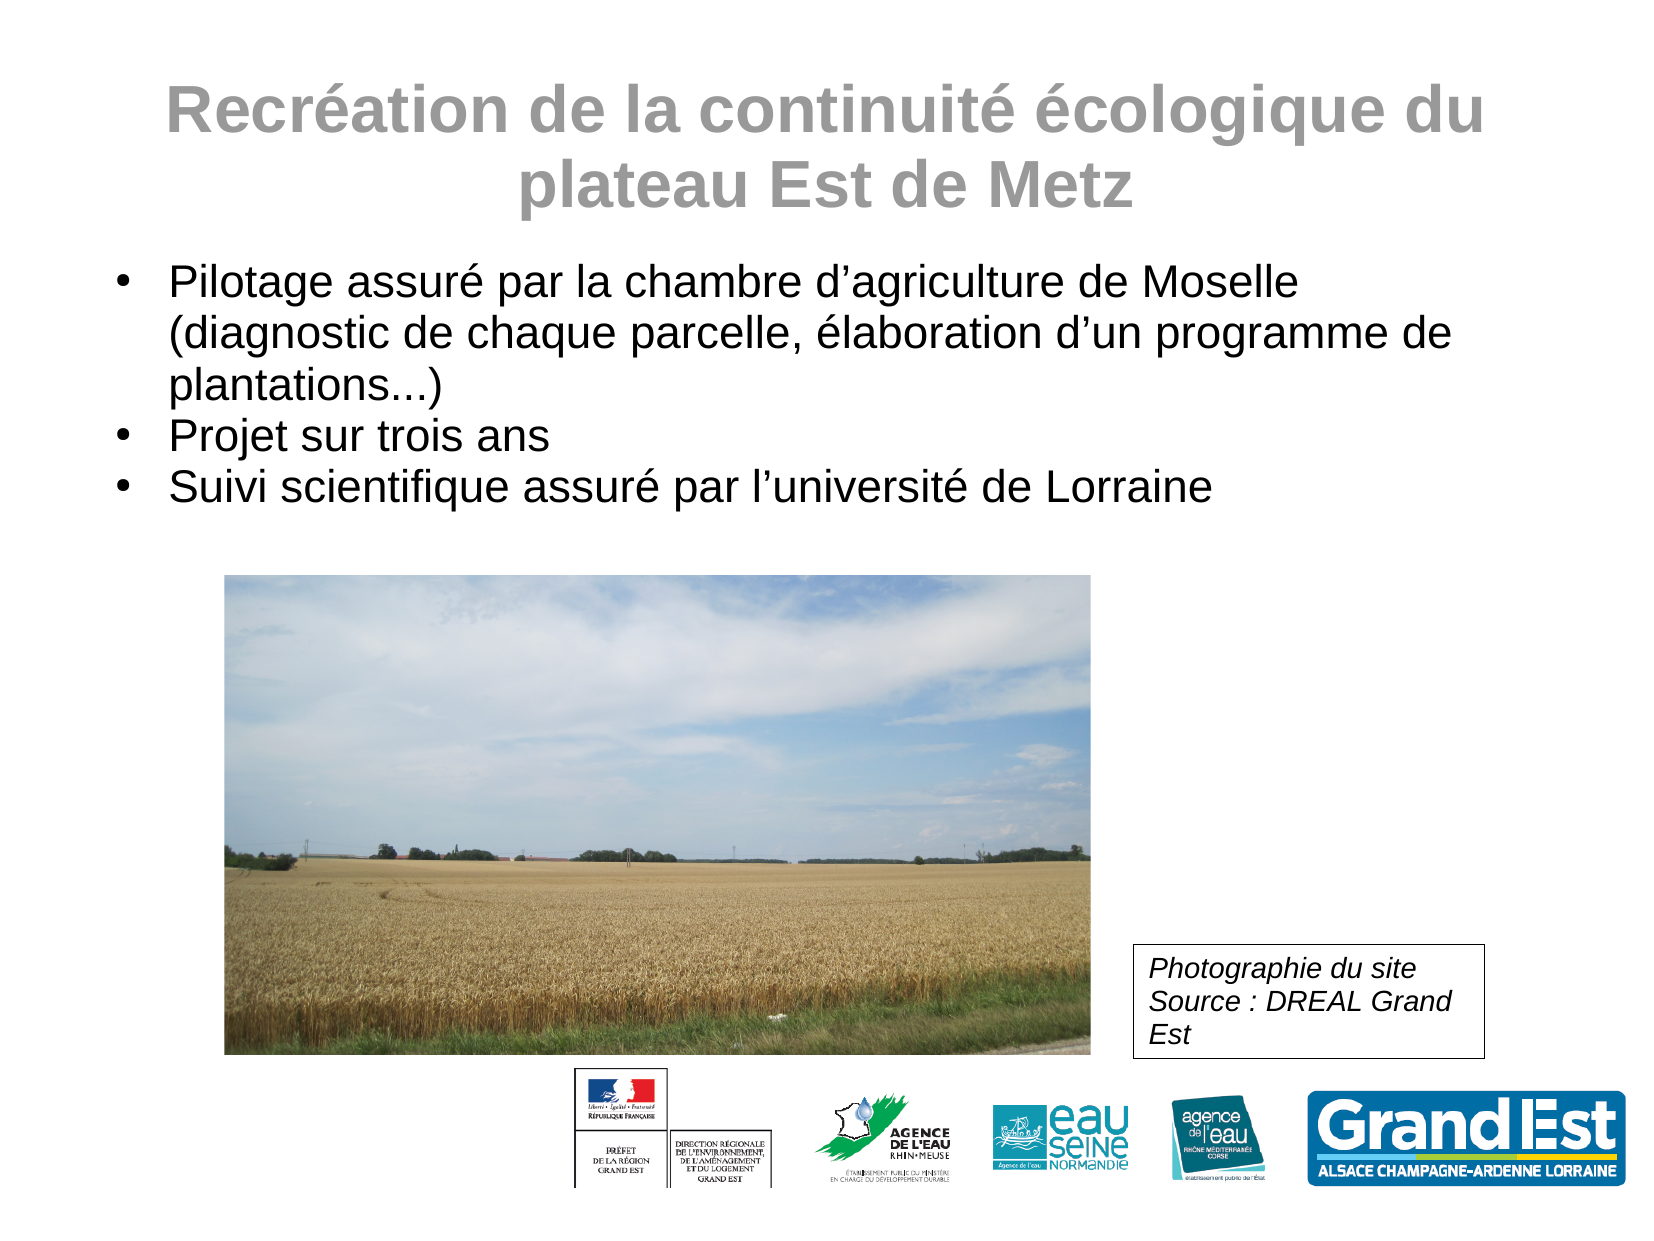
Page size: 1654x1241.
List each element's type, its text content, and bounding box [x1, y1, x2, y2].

text_box Photographie du site Source : DREAL Grand Est [1133, 944, 1485, 1058]
title Recréation de la continuité écologique du plateau Est de Metz [82, 43, 1571, 251]
picture [549, 1039, 1642, 1217]
picture [224, 575, 1091, 1055]
list Pilotage assuré par la chambre d’agriculture de Moselle (diagnostic de chaque parcelle, élaboration d’un programme de plantations...) Projet sur trois ans Suivi scientifique assuré par l’université de Lorraine [82, 248, 1548, 1068]
